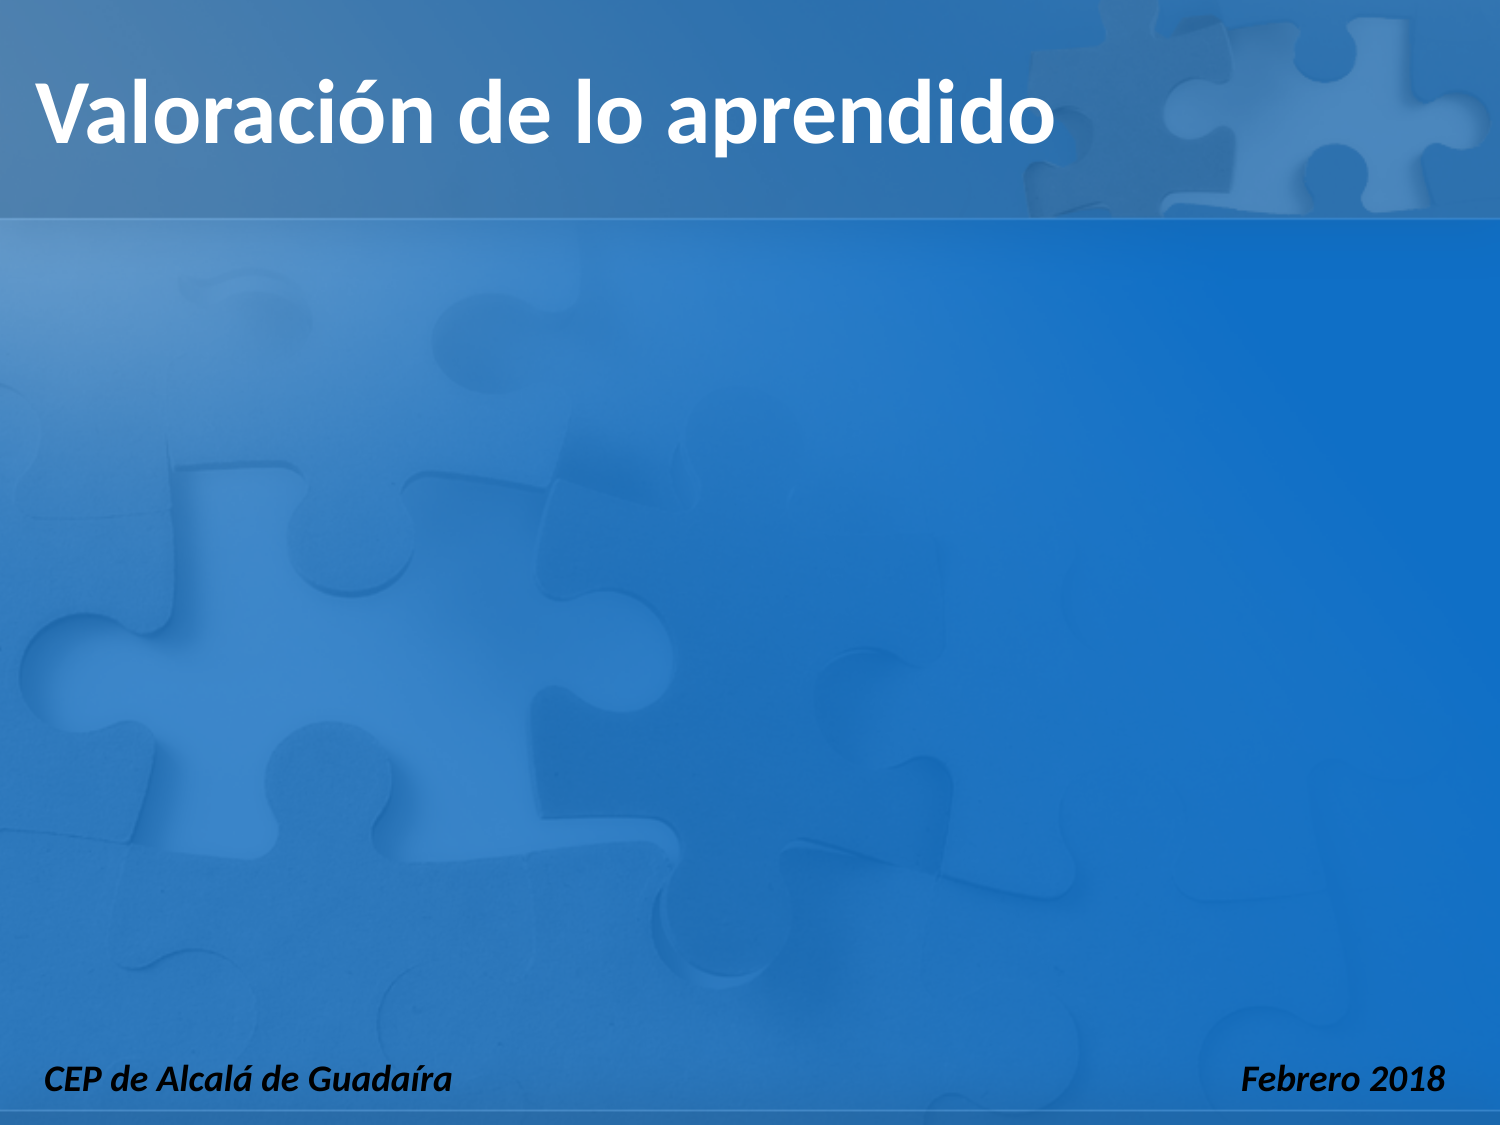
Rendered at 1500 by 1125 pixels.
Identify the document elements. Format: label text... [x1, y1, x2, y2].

title Valoración de lo aprendido [0, 44, 1500, 232]
picture [0, 232, 1500, 1125]
text_box CEP de Alcalá de Guadaíra Febrero 2018 [29, 1046, 1489, 1107]
